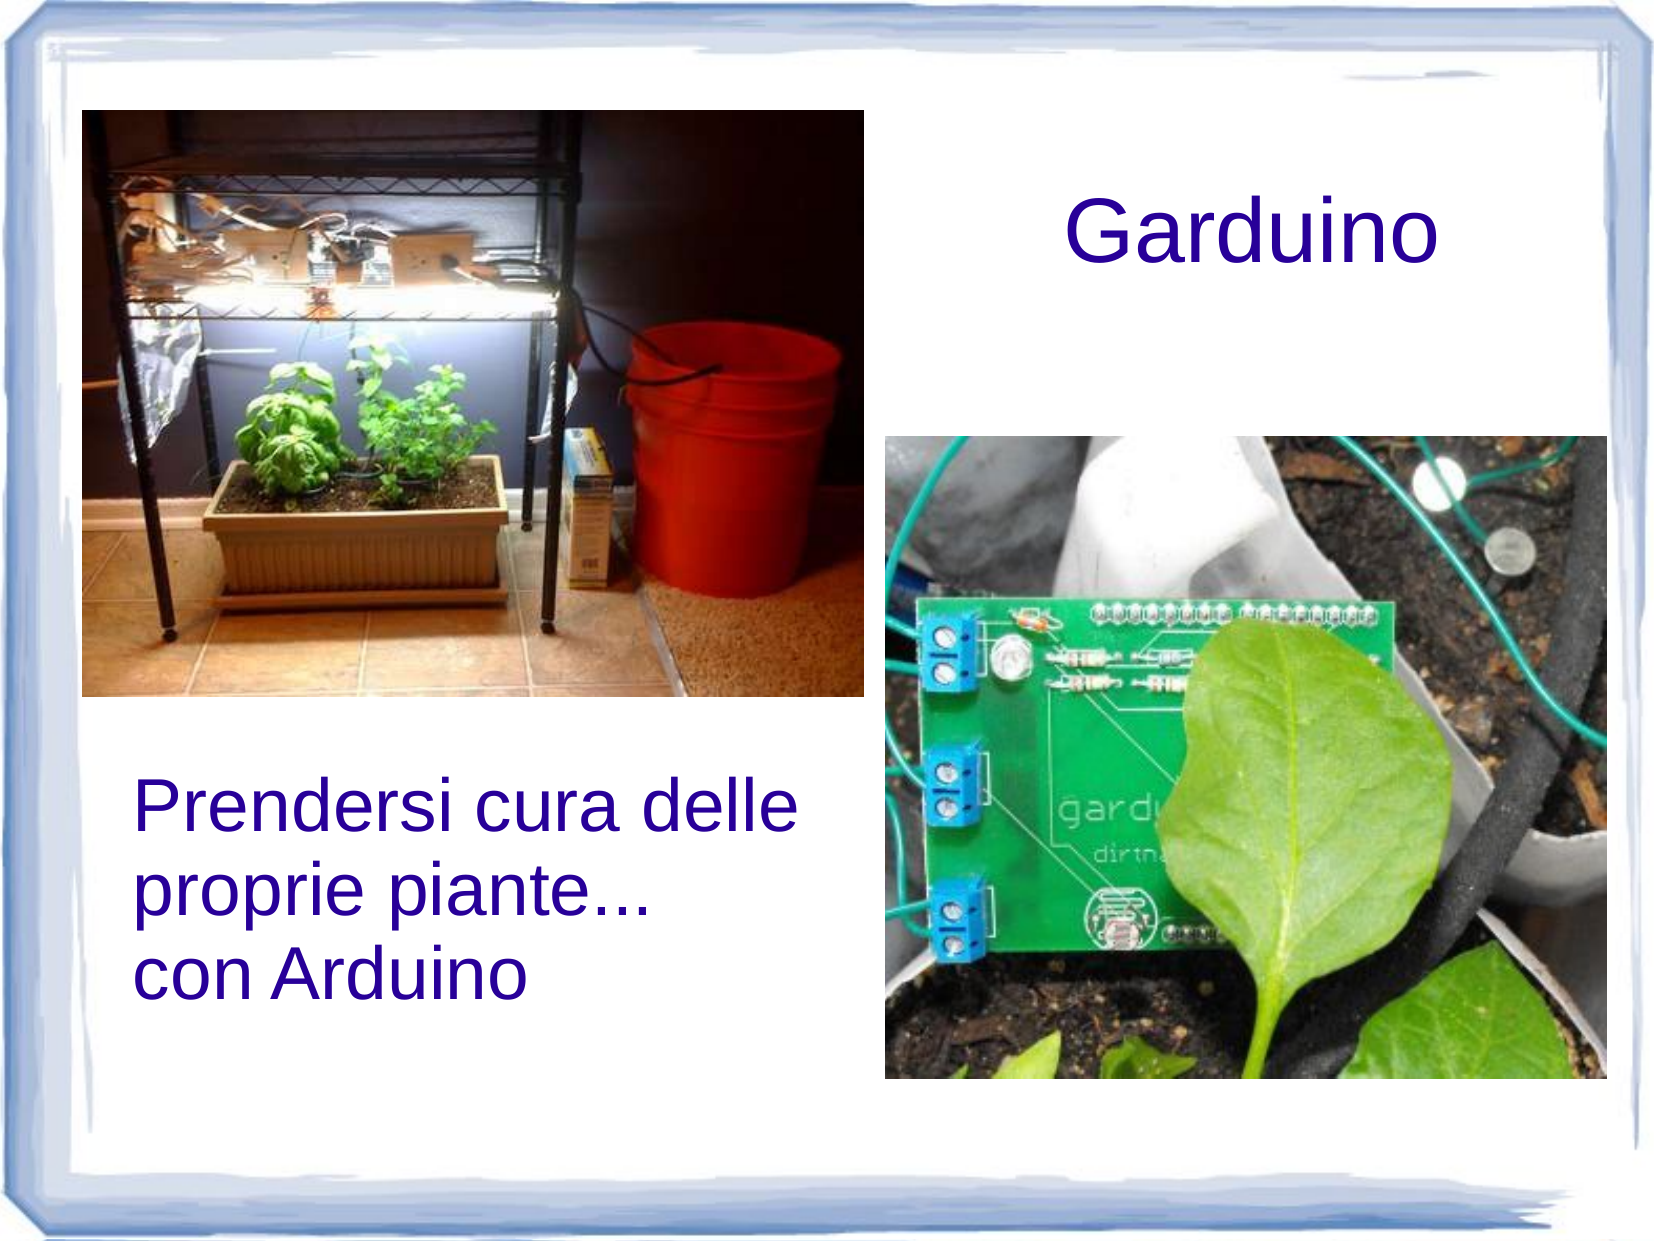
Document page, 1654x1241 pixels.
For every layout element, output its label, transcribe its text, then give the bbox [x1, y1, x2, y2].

text_box Prendersi cura delle proprie piante... con Arduino [118, 755, 827, 1023]
title Garduino [933, 70, 1571, 390]
picture [0, 0, 1654, 1241]
